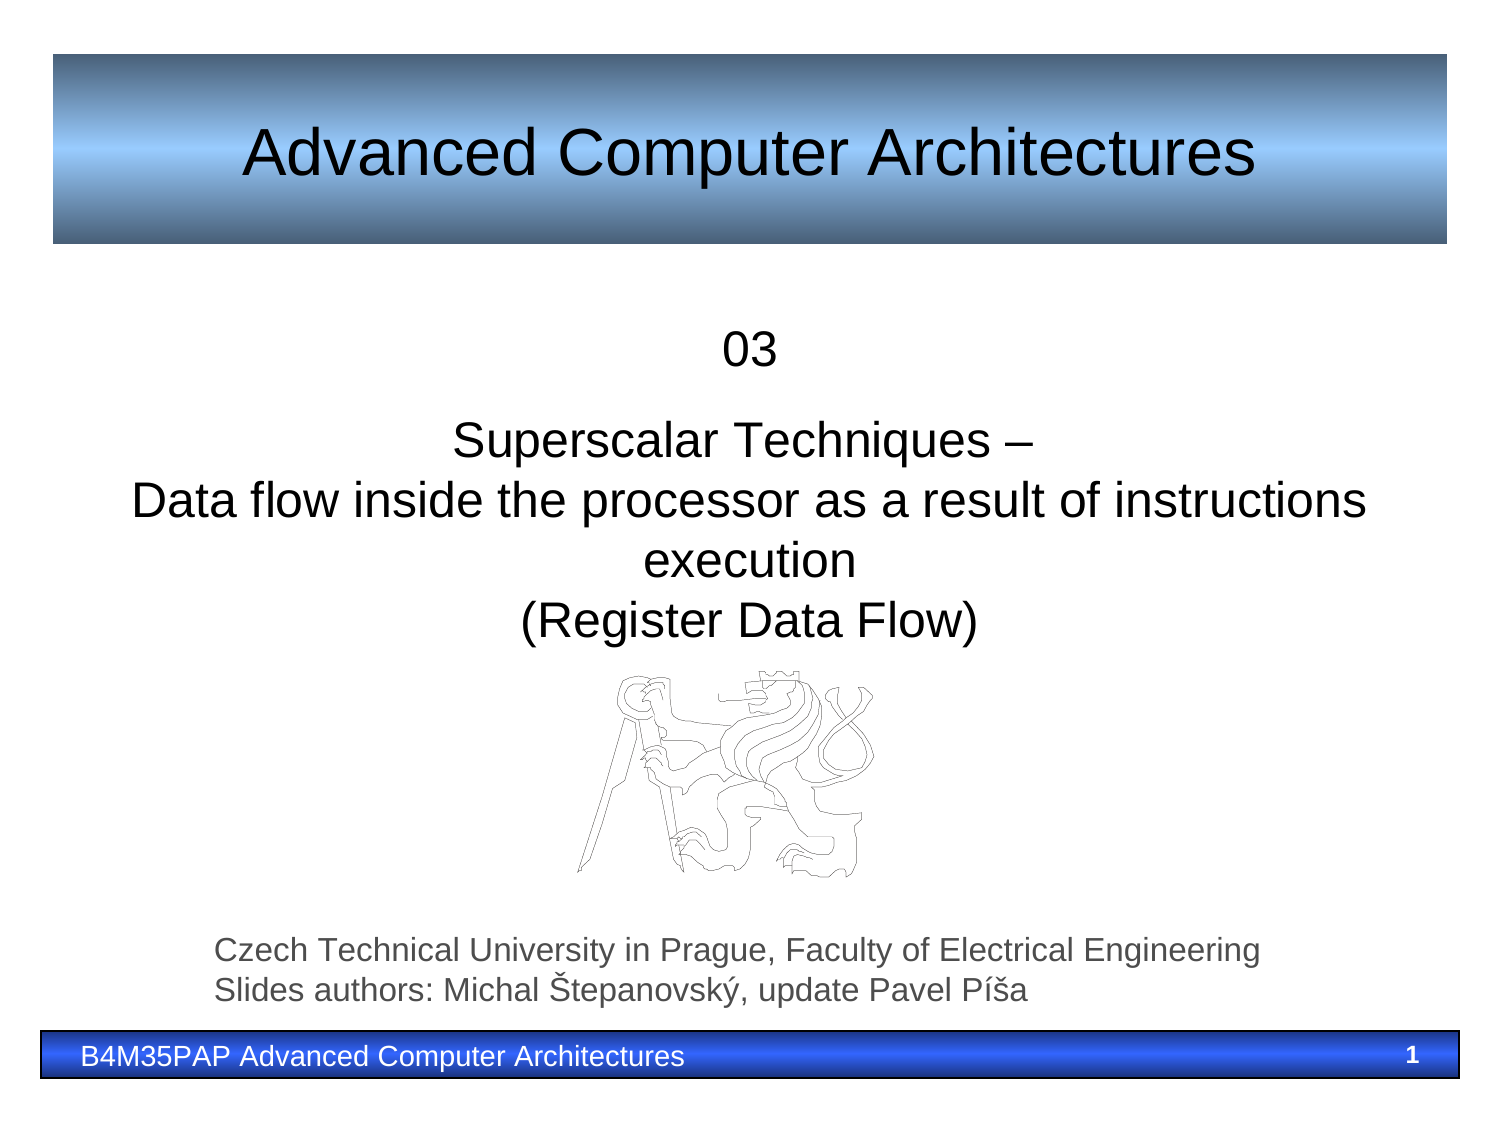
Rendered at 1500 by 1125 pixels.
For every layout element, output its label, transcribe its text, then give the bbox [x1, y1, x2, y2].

chart [574, 667, 879, 884]
text_box Advanced Computer Architectures [53, 54, 1447, 244]
text_box 03 Superscalar Techniques – Data flow inside the processor as a result of instructions execution (Register Data Flow) [53, 308, 1447, 656]
text_box Czech Technical University in Prague, Faculty of Electrical Engineering Slides authors: Michal Štepanovský, update Pavel Píša [199, 920, 1313, 1017]
